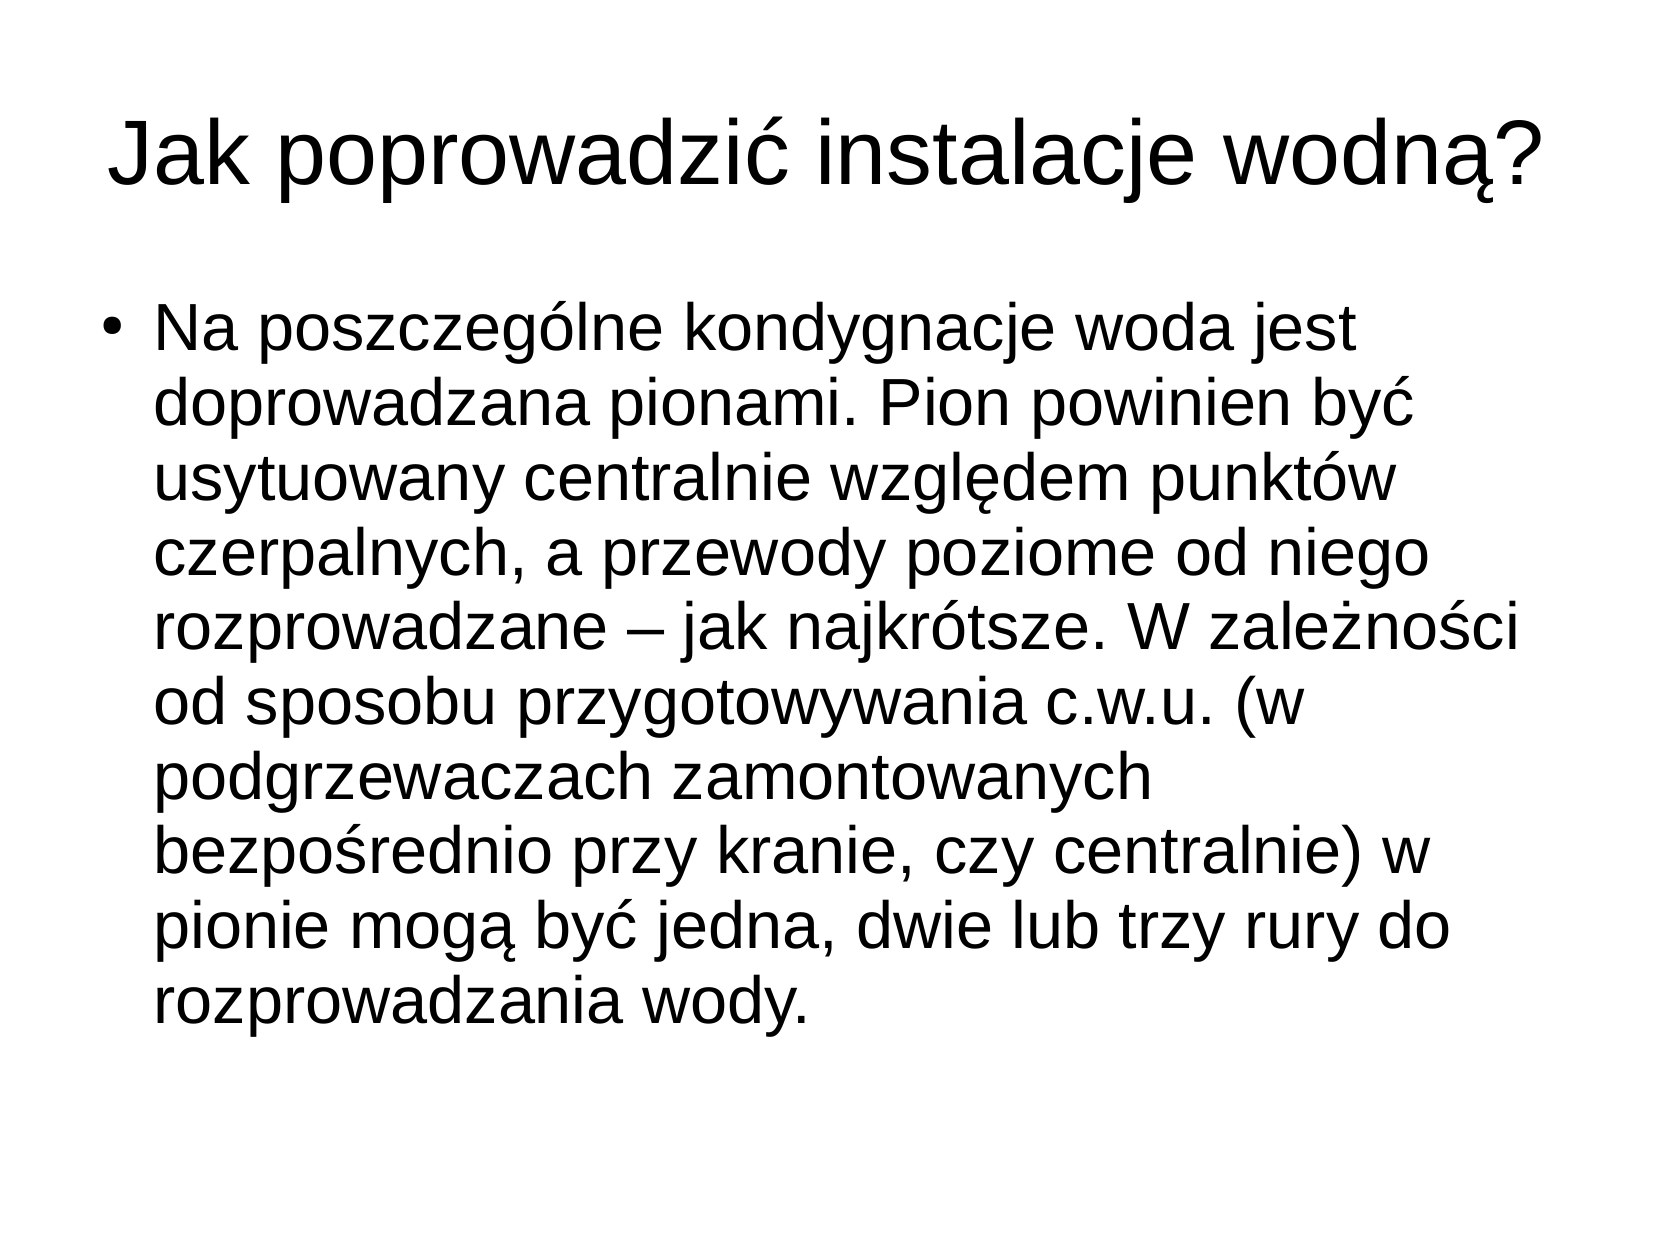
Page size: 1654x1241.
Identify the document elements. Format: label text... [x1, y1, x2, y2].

title Jak poprowadzić instalacje wodną? [82, 49, 1571, 257]
list Na poszczególne kondygnacje woda jest doprowadzana pionami. Pion powinien być usytuowany centralnie względem punktów czerpalnych, a przewody poziome od niego rozprowadzane – jak najkrótsze. W zależności od sposobu przygotowywania c.w.u. (w podgrzewaczach zamontowanych bezpośrednio przy kranie, czy centralnie) w pionie mogą być jedna, dwie lub trzy rury do rozprowadzania wody. [82, 290, 1571, 1109]
